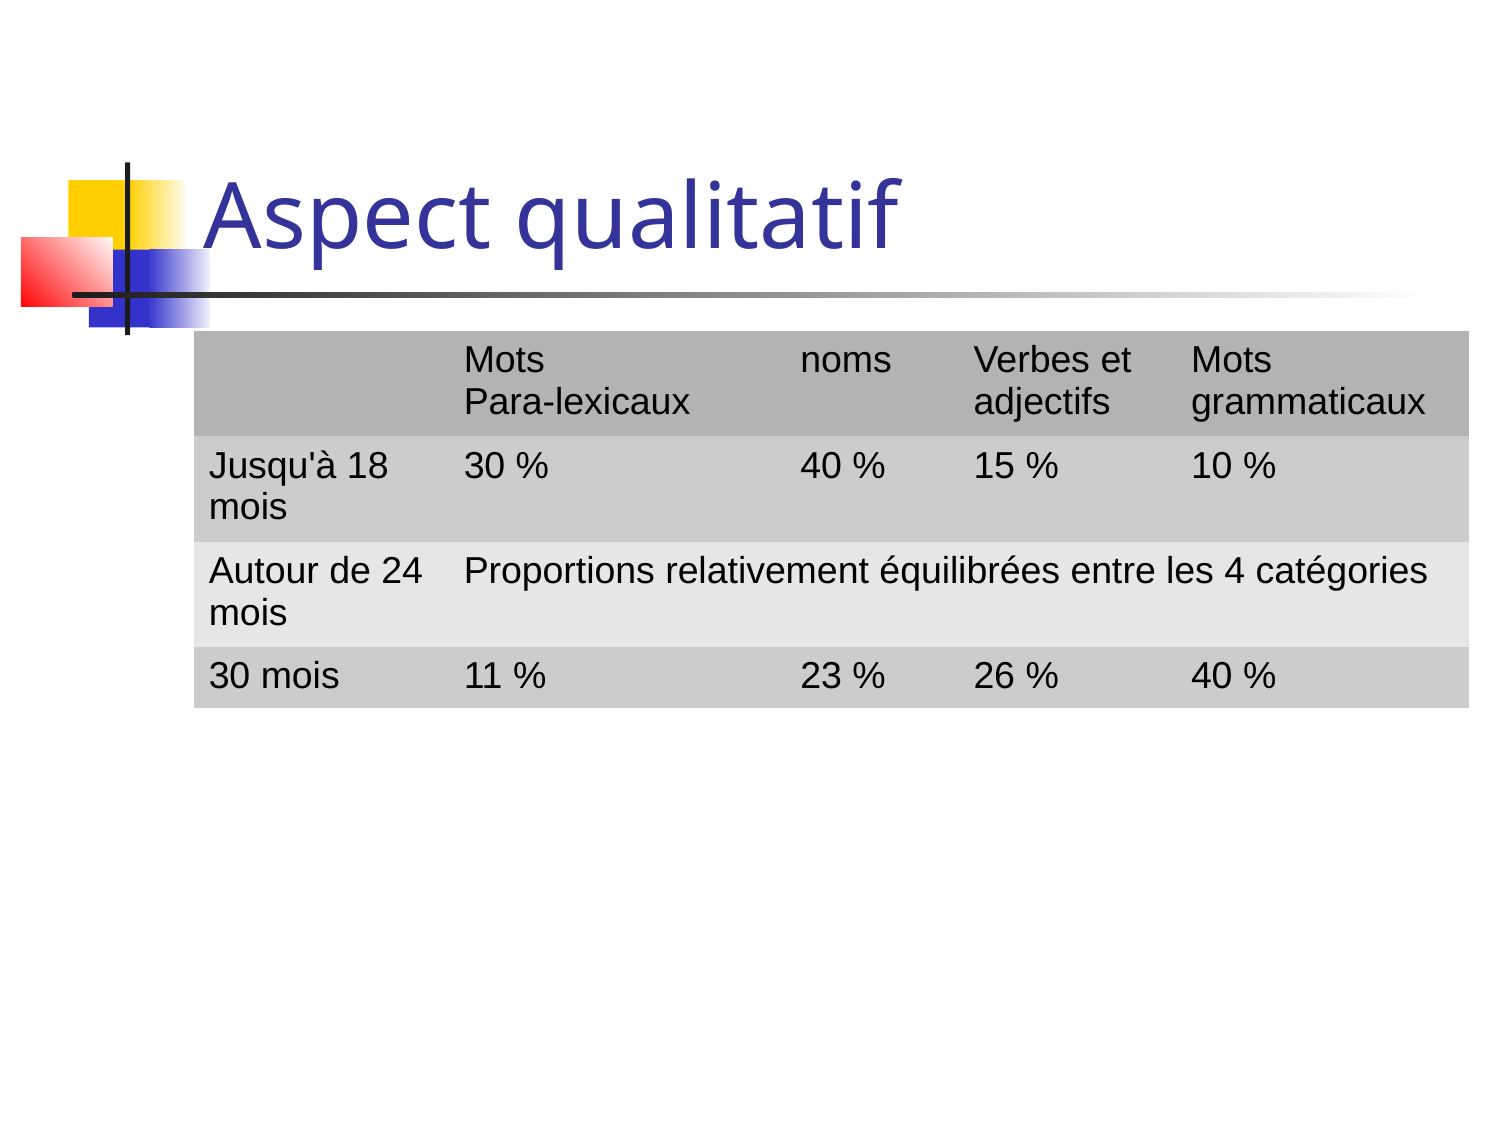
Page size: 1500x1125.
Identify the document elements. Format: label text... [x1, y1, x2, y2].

table_cell 30 mois [194, 647, 449, 708]
table_header Mots Para-lexicaux [449, 331, 786, 436]
table_cell 30 % [449, 436, 786, 542]
table_cell Jusqu'à 18 mois [194, 436, 449, 542]
table_cell 11 % [449, 647, 786, 708]
table_cell 10 % [1176, 436, 1469, 542]
table_header [194, 331, 449, 436]
table_header Mots grammaticaux [1176, 331, 1469, 436]
table_cell 15 % [959, 436, 1176, 542]
table_cell 23 % [786, 647, 959, 708]
table_cell Autour de 24 mois [194, 542, 449, 647]
table_cell 40 % [1176, 647, 1469, 708]
table_header Verbes et adjectifs [959, 331, 1176, 436]
title Aspect qualitatif [188, 35, 1467, 275]
table_cell 26 % [959, 647, 1176, 708]
table_cell 40 % [786, 436, 959, 542]
table_cell Proportions relativement équilibrées entre les 4 catégories [449, 542, 1469, 647]
table_header noms [786, 331, 959, 436]
